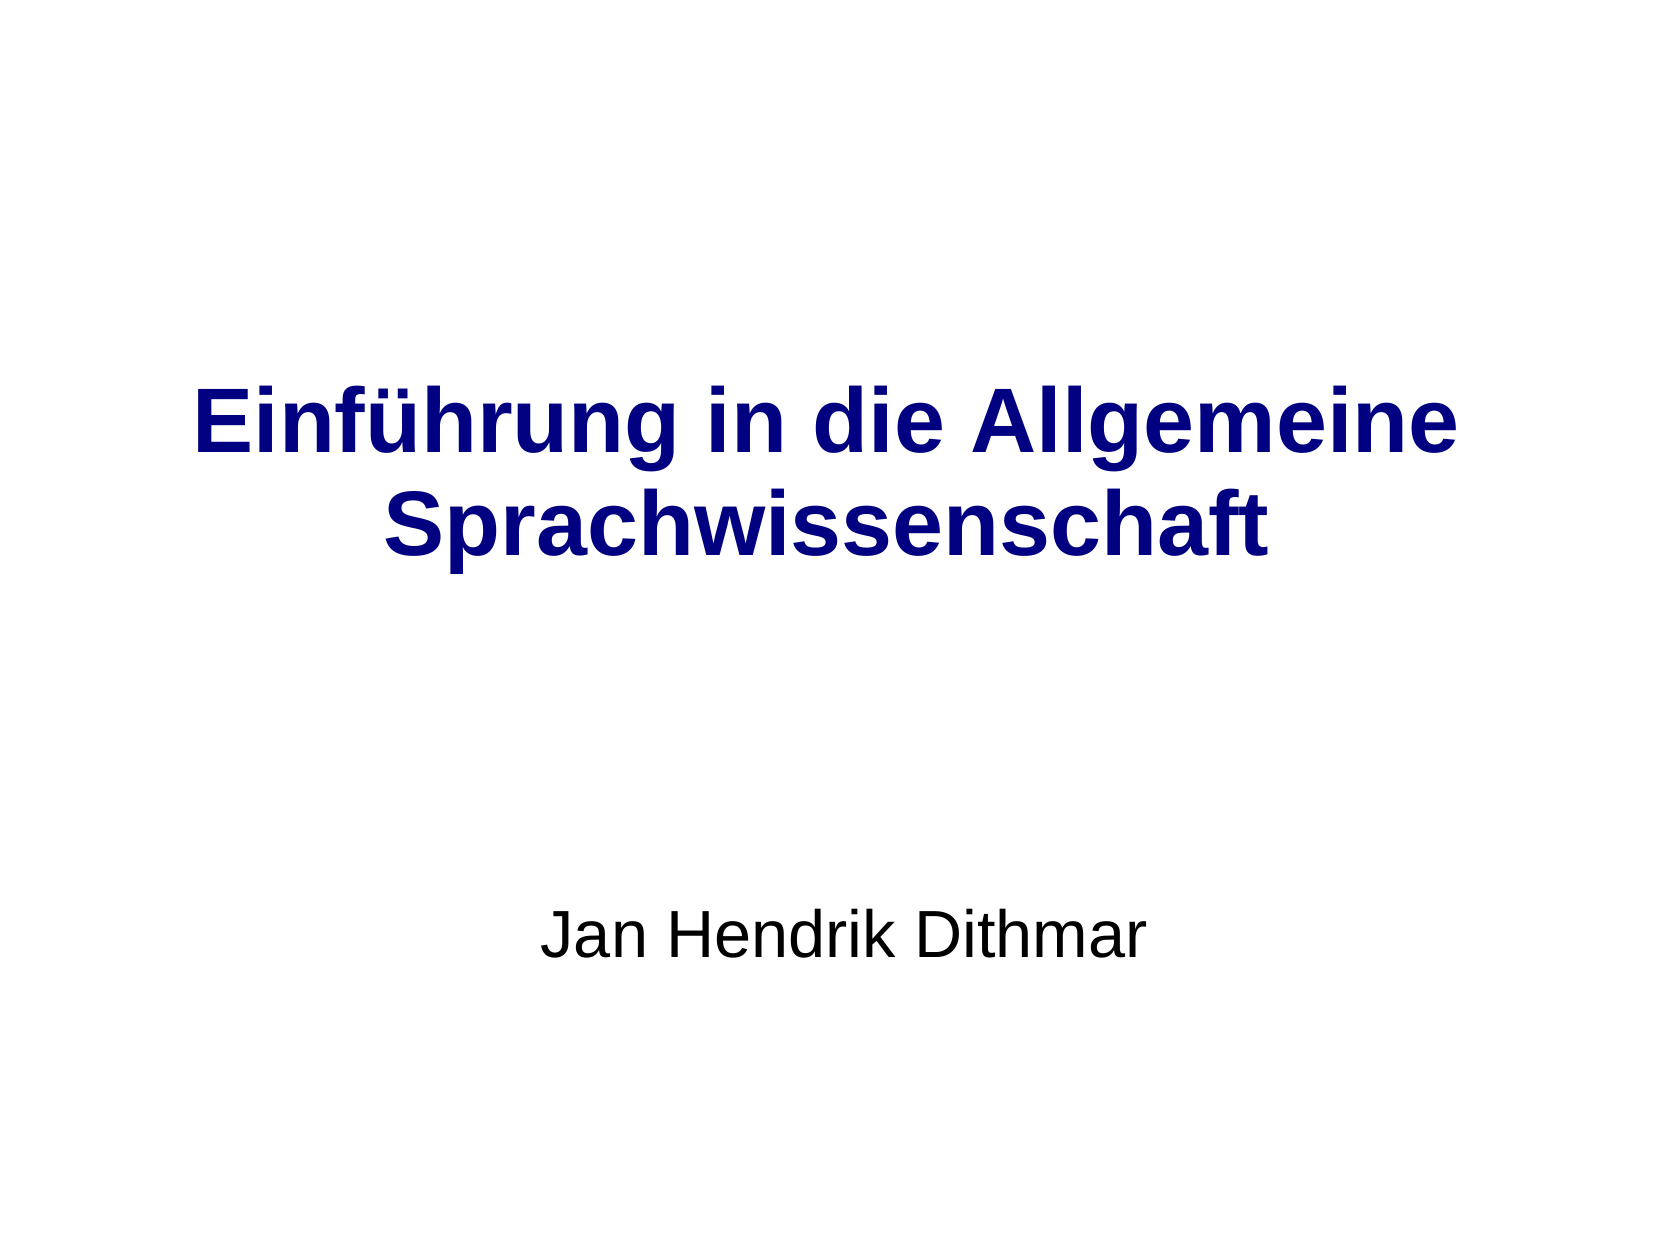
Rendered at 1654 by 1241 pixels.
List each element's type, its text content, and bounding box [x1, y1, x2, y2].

title Einführung in die Allgemeine Sprachwissenschaft [82, 354, 1571, 591]
subtitle Jan Hendrik Dithmar [82, 871, 1571, 999]
